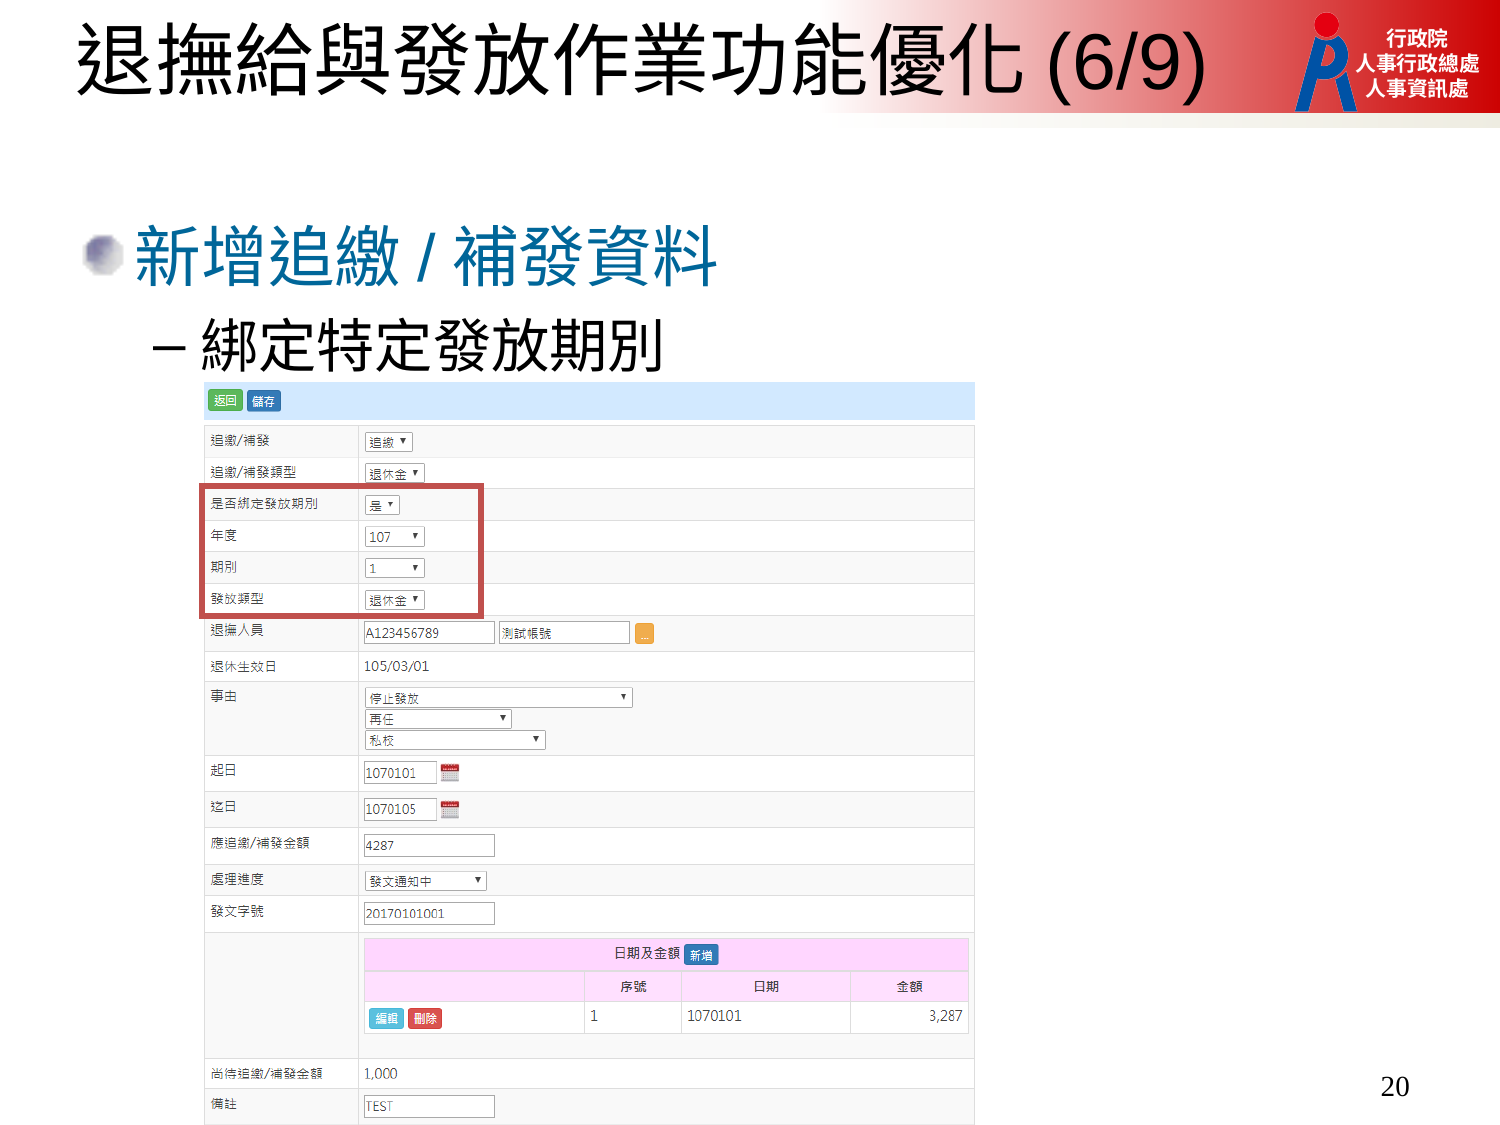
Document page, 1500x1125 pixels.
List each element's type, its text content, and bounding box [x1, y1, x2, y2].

list 新增追繳/補發資料 綁定特定發放期別 [63, 206, 1414, 950]
picture [1278, 0, 1374, 128]
text_box <編號> [1074, 1059, 1426, 1110]
title 退撫給與發放作業功能優化(6/9) [59, 4, 1225, 111]
picture [205, 489, 478, 613]
picture [202, 377, 977, 1125]
